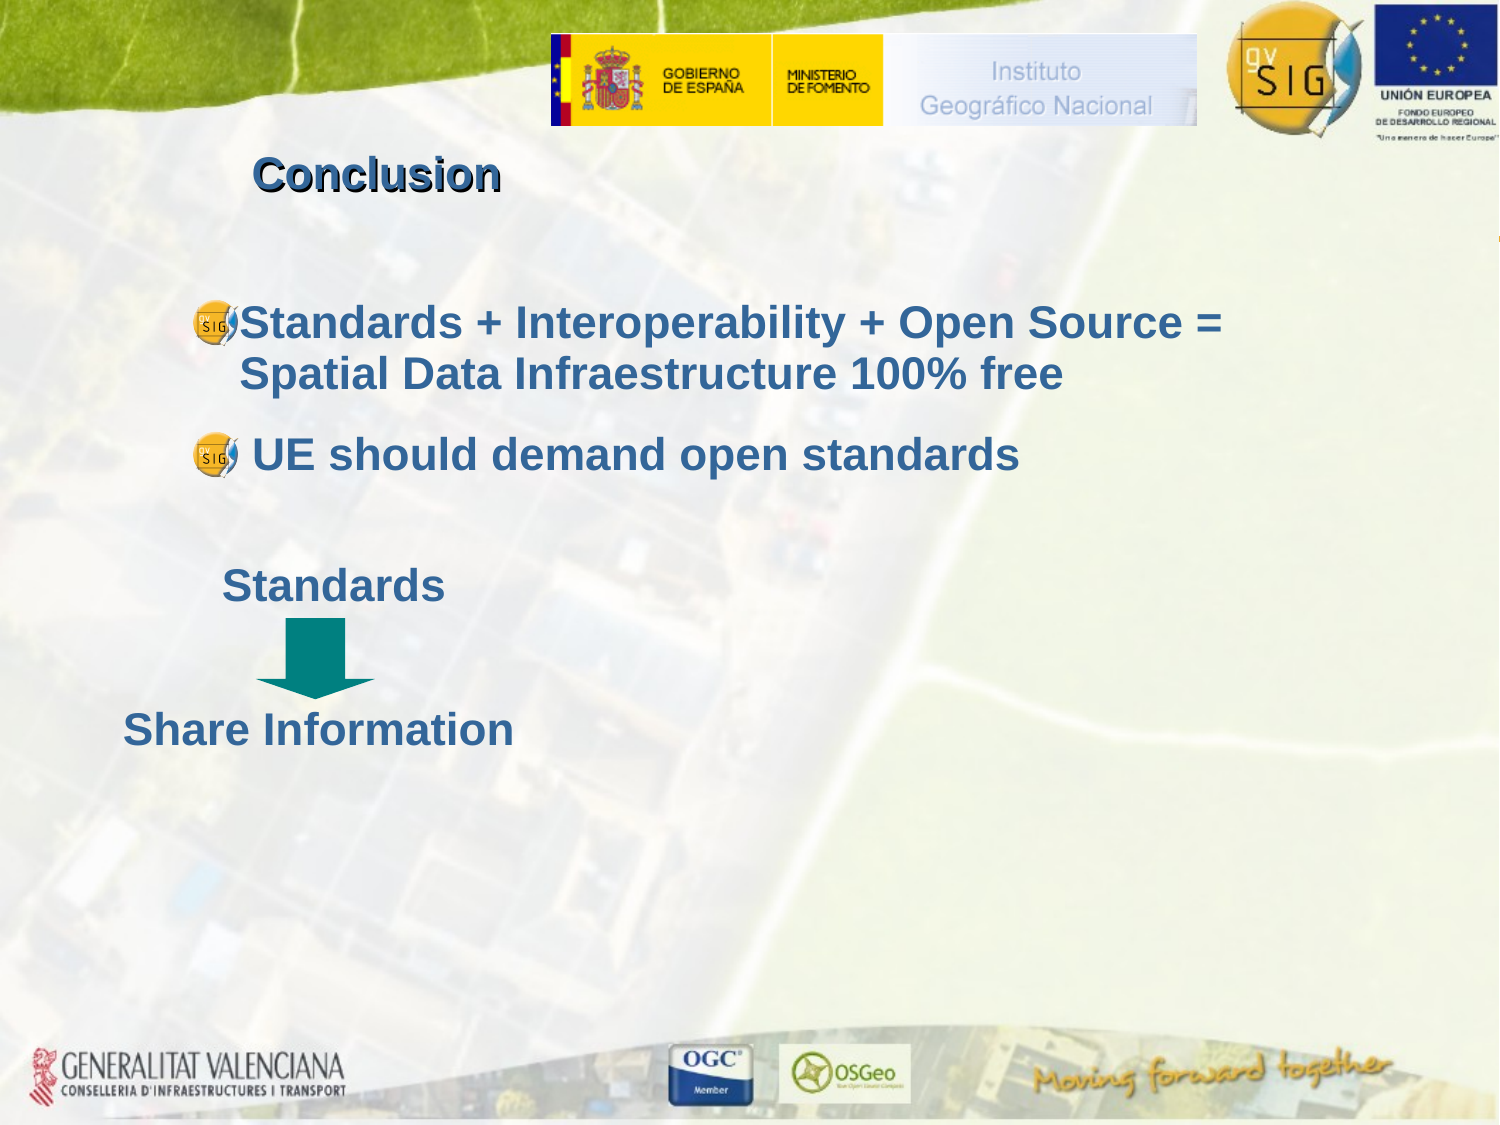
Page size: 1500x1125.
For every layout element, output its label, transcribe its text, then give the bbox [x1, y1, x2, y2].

text_box Standards [411, 559, 554, 611]
text_box [255, 618, 375, 700]
text_box Standards [127, 559, 398, 611]
picture [0, 0, 1499, 1125]
text_box Conclusion [236, 142, 1500, 210]
text_box Standards + Interoperability + Open Source = Spatial Data Infraestructure 100% free UE should demand open standards [97, 228, 1362, 508]
text_box [398, 559, 411, 615]
text_box Share Information [28, 704, 522, 756]
